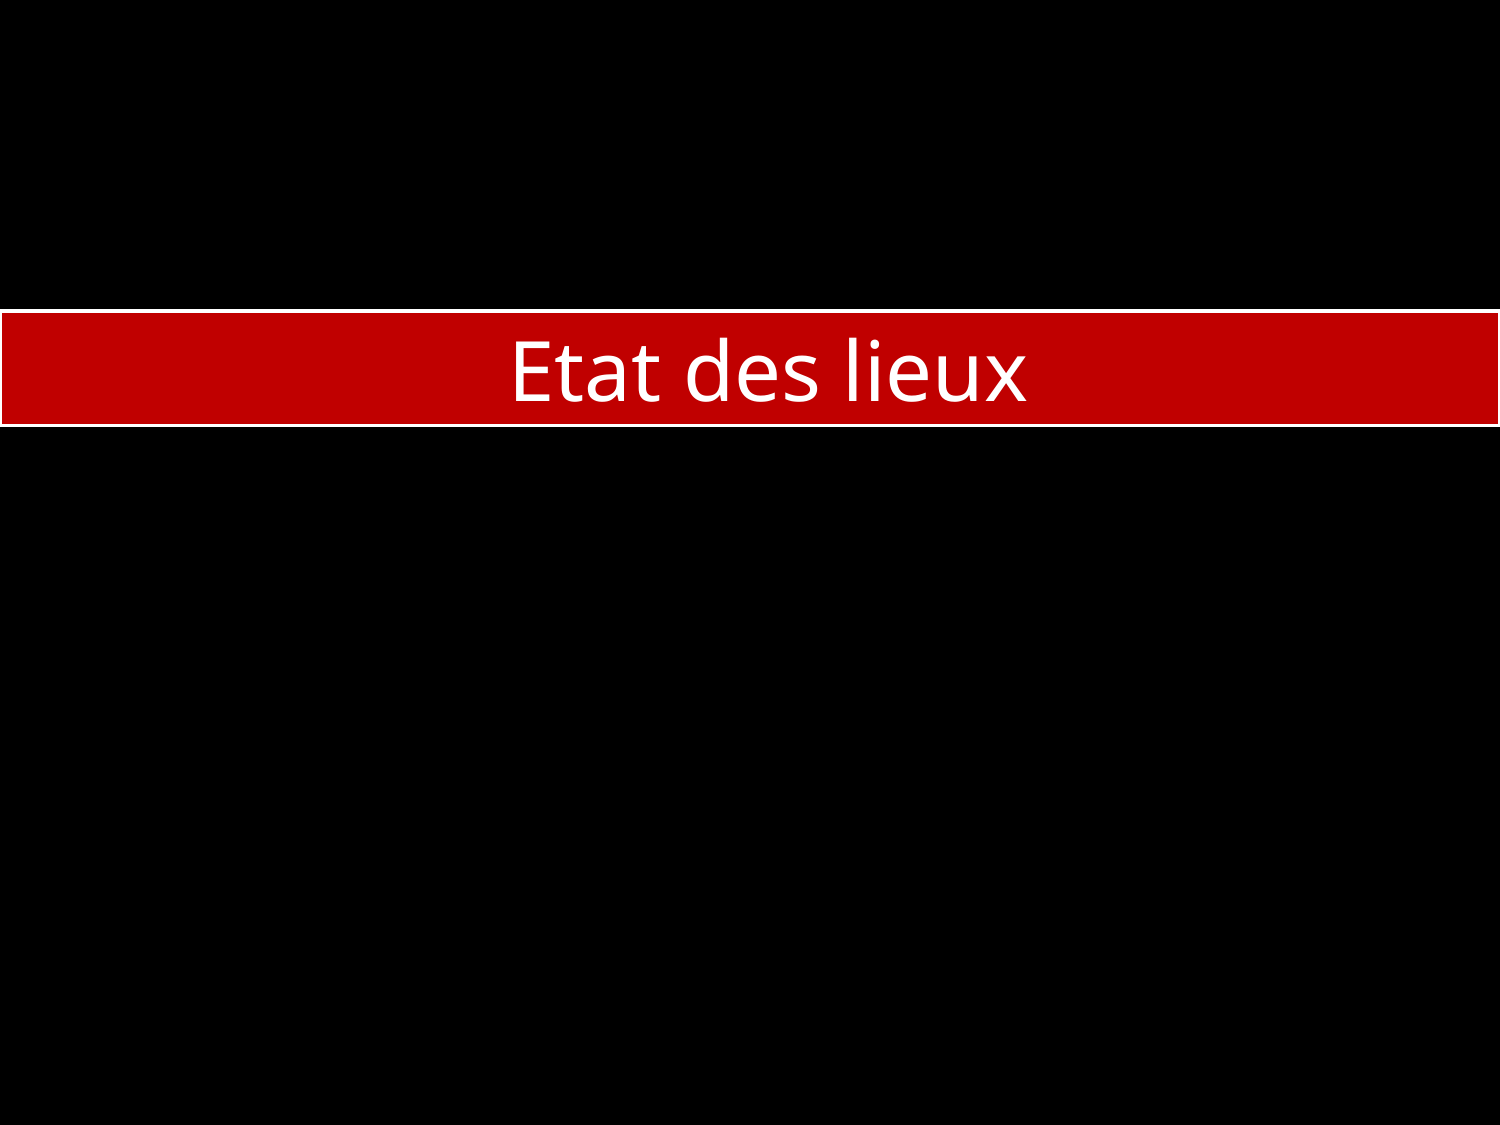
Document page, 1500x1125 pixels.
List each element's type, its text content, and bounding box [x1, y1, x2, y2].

text_box Etat des lieux [0, 311, 1500, 426]
